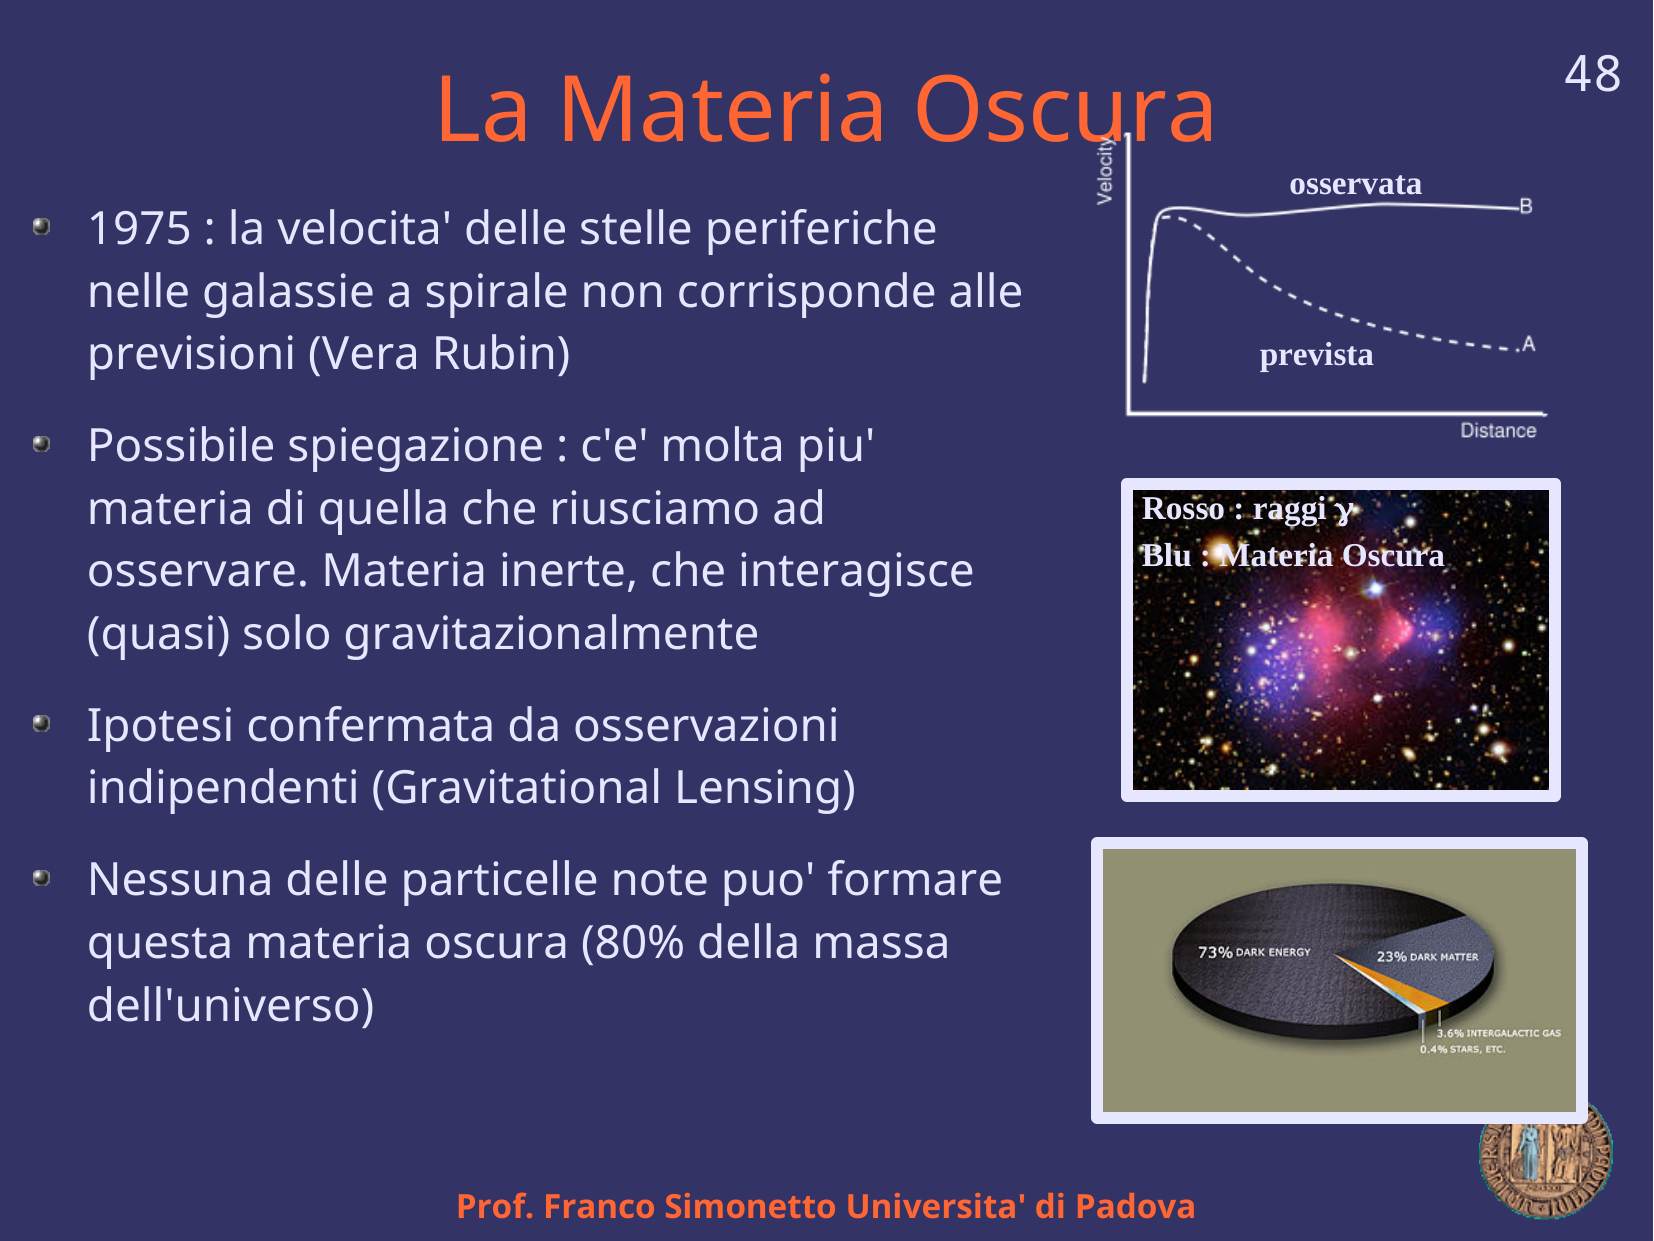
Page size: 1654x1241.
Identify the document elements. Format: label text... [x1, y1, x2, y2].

text_box Blu : Materia Oscura [1127, 529, 1461, 582]
text_box prevista [1245, 328, 1389, 381]
picture [1132, 489, 1550, 790]
picture [1103, 849, 1576, 1112]
text_box Rosso : raggi g [1127, 482, 1364, 529]
picture [1096, 114, 1565, 447]
list 1975 : la velocita' delle stelle periferiche nelle galassie a spirale non corrisponde alle previsioni (Vera Rubin) Possibile spiegazione : c'e' molta piu' materia di quella che riusciamo ad osservare. Materia inerte, che interagisce (quasi) solo gravitazionalmente Ipotesi confermata da osservazioni indipendenti (Gravitational Lensing) Nessuna delle particelle note puo' formare questa materia oscura (80% della massa dell'universo) [15, 195, 1051, 1155]
text_box osservata [1274, 157, 1438, 210]
title La Materia Oscura [82, 55, 1571, 156]
picture [1479, 1087, 1613, 1221]
